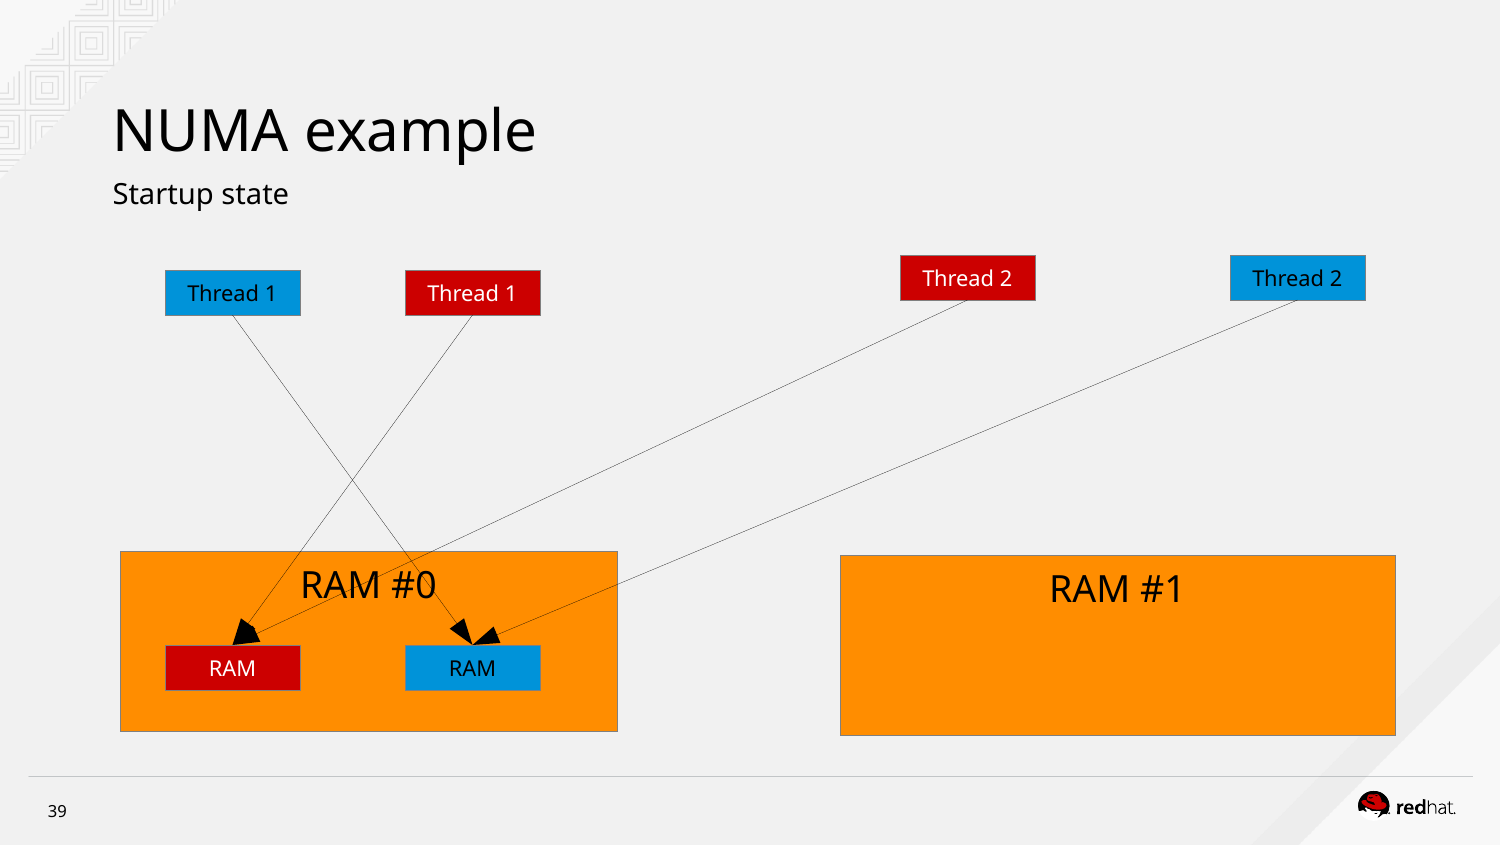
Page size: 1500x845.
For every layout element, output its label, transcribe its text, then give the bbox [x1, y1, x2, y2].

text_box Thread 1 [165, 270, 301, 316]
subtitle Startup state [112, 173, 1388, 237]
text_box Thread 2 [1230, 255, 1366, 301]
text_box RAM [165, 645, 301, 691]
text_box RAM #0 [420, 576, 431, 596]
picture [0, 0, 1500, 845]
text_box RAM [405, 645, 541, 691]
text_box Thread 2 [900, 255, 1036, 301]
text_box RAM #0 [249, 551, 410, 632]
title NUMA example [112, 0, 1388, 169]
text_box RAM #0 [413, 551, 618, 643]
text_box RAM #0 [120, 551, 618, 732]
text_box RAM #1 [840, 555, 1396, 736]
text_box Thread 1 [405, 270, 541, 316]
text_box RAM #0 [405, 551, 430, 560]
